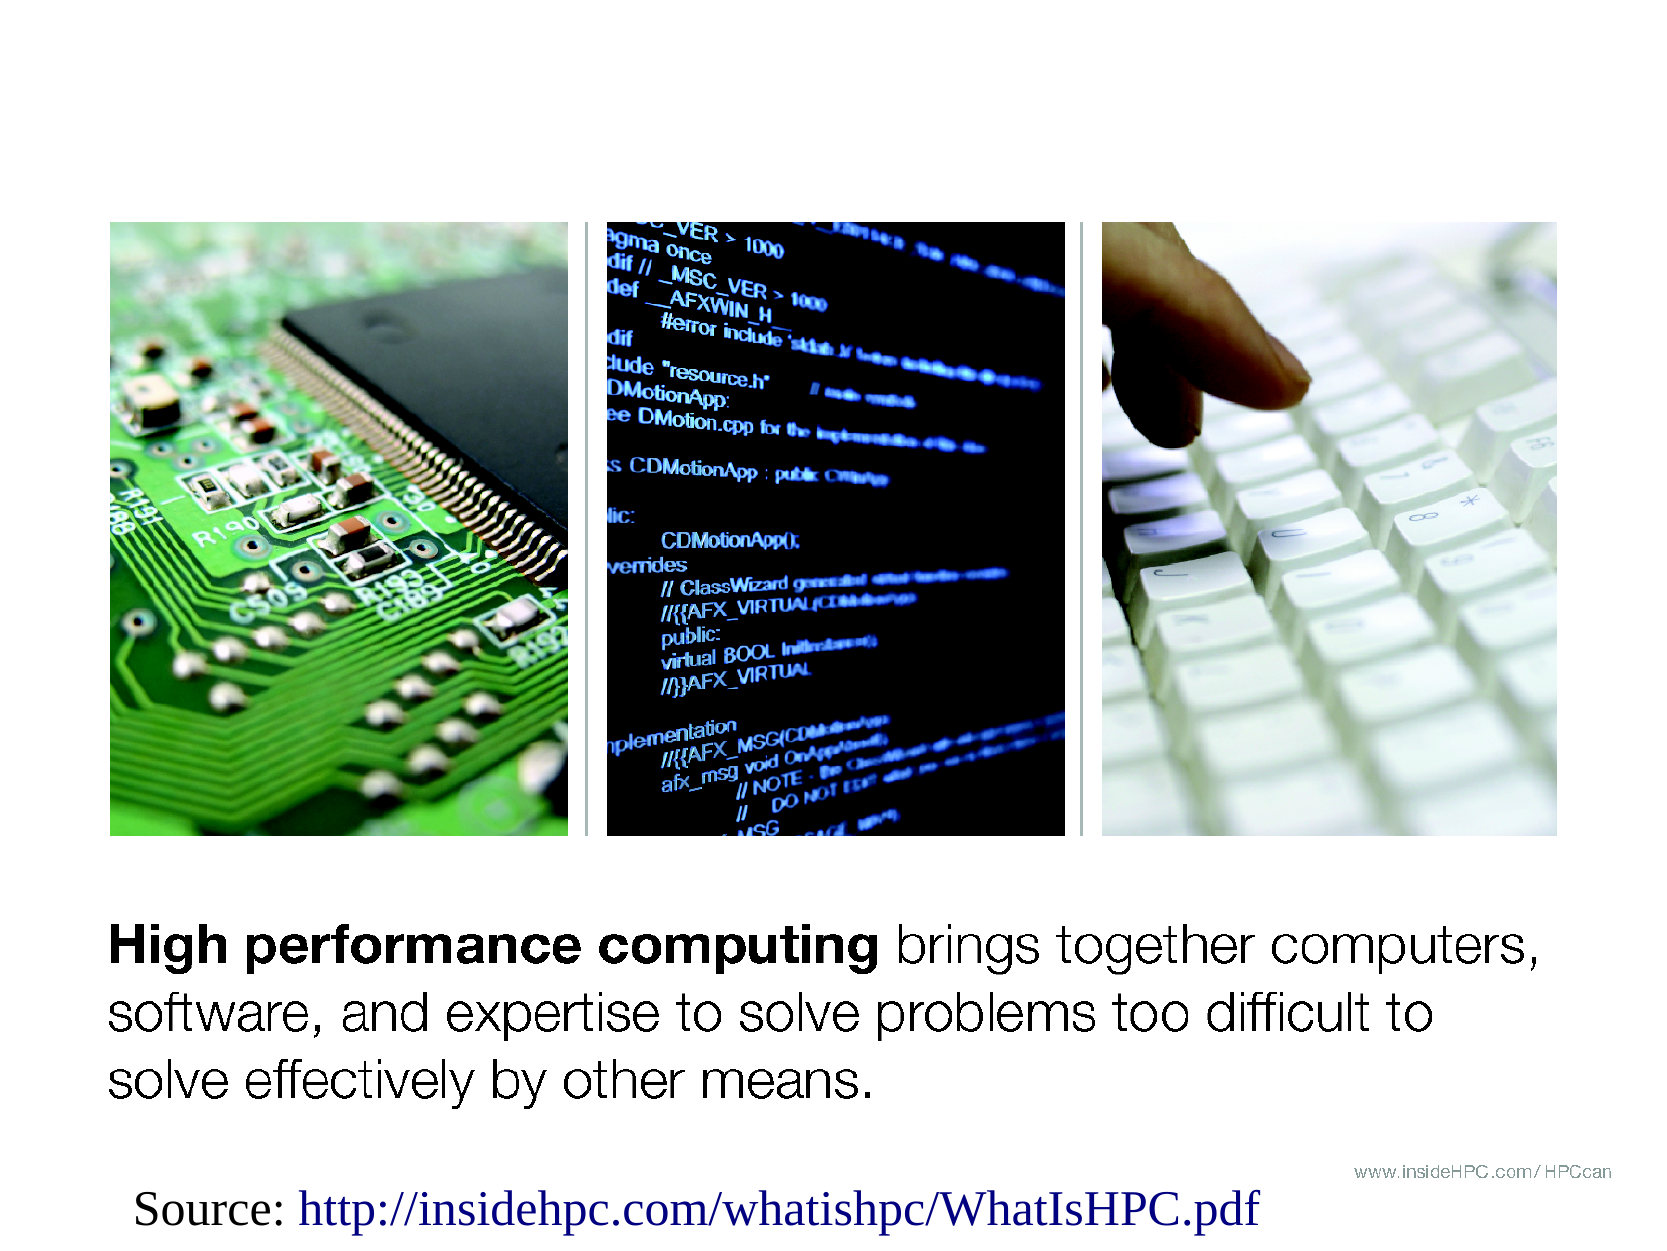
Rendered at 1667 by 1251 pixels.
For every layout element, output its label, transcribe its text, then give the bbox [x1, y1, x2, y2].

picture [0, 8, 1667, 1187]
text_box Source: http://insidehpc.com/whatishpc/WhatIsHPC.pdf [118, 1168, 1595, 1244]
